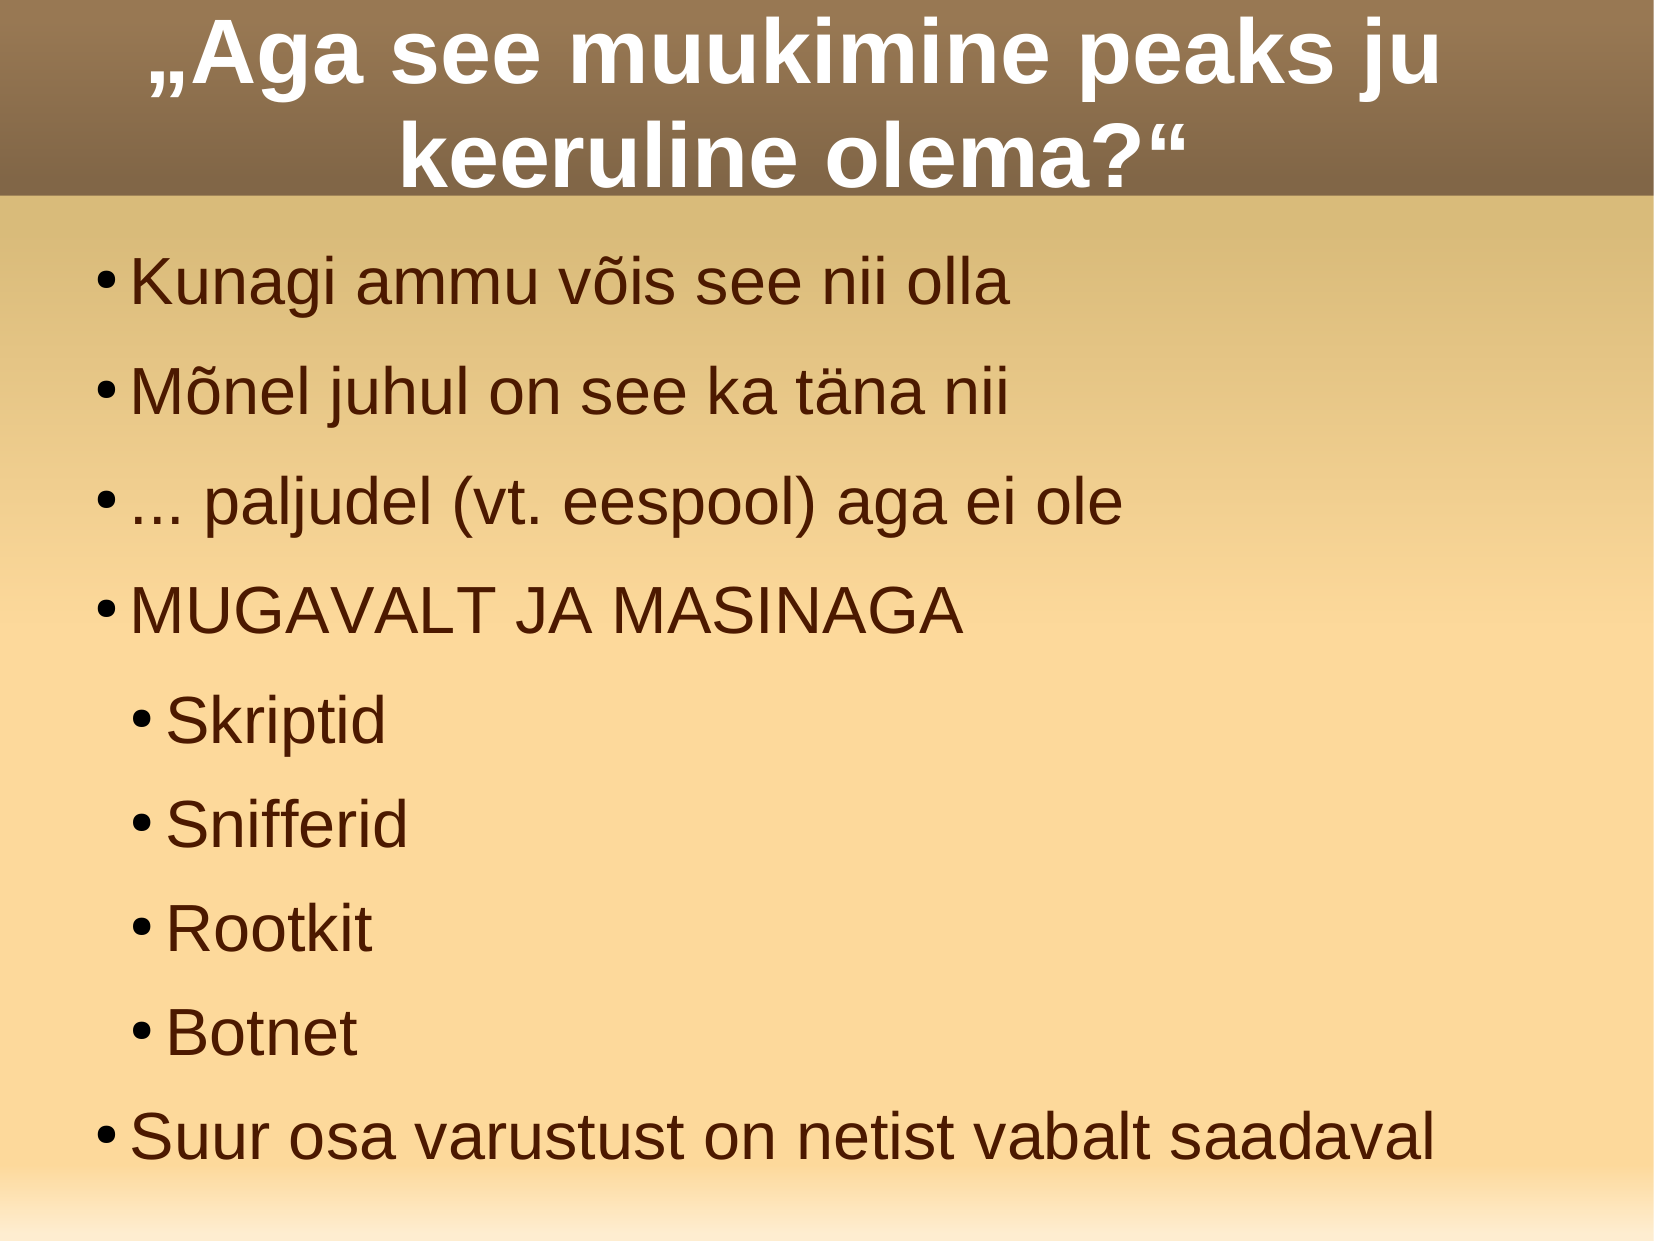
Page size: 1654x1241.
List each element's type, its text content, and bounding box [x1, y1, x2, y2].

title „Aga see muukimine peaks ju keeruline olema?“ [88, 0, 1501, 208]
list Kunagi ammu võis see nii olla Mõnel juhul on see ka täna nii ... paljudel (vt. eespool) aga ei ole MUGAVALT JA MASINAGA Skriptid Snifferid Rootkit Botnet Suur osa varustust on netist vabalt saadaval [59, 243, 1472, 1173]
picture [0, 0, 1654, 1241]
